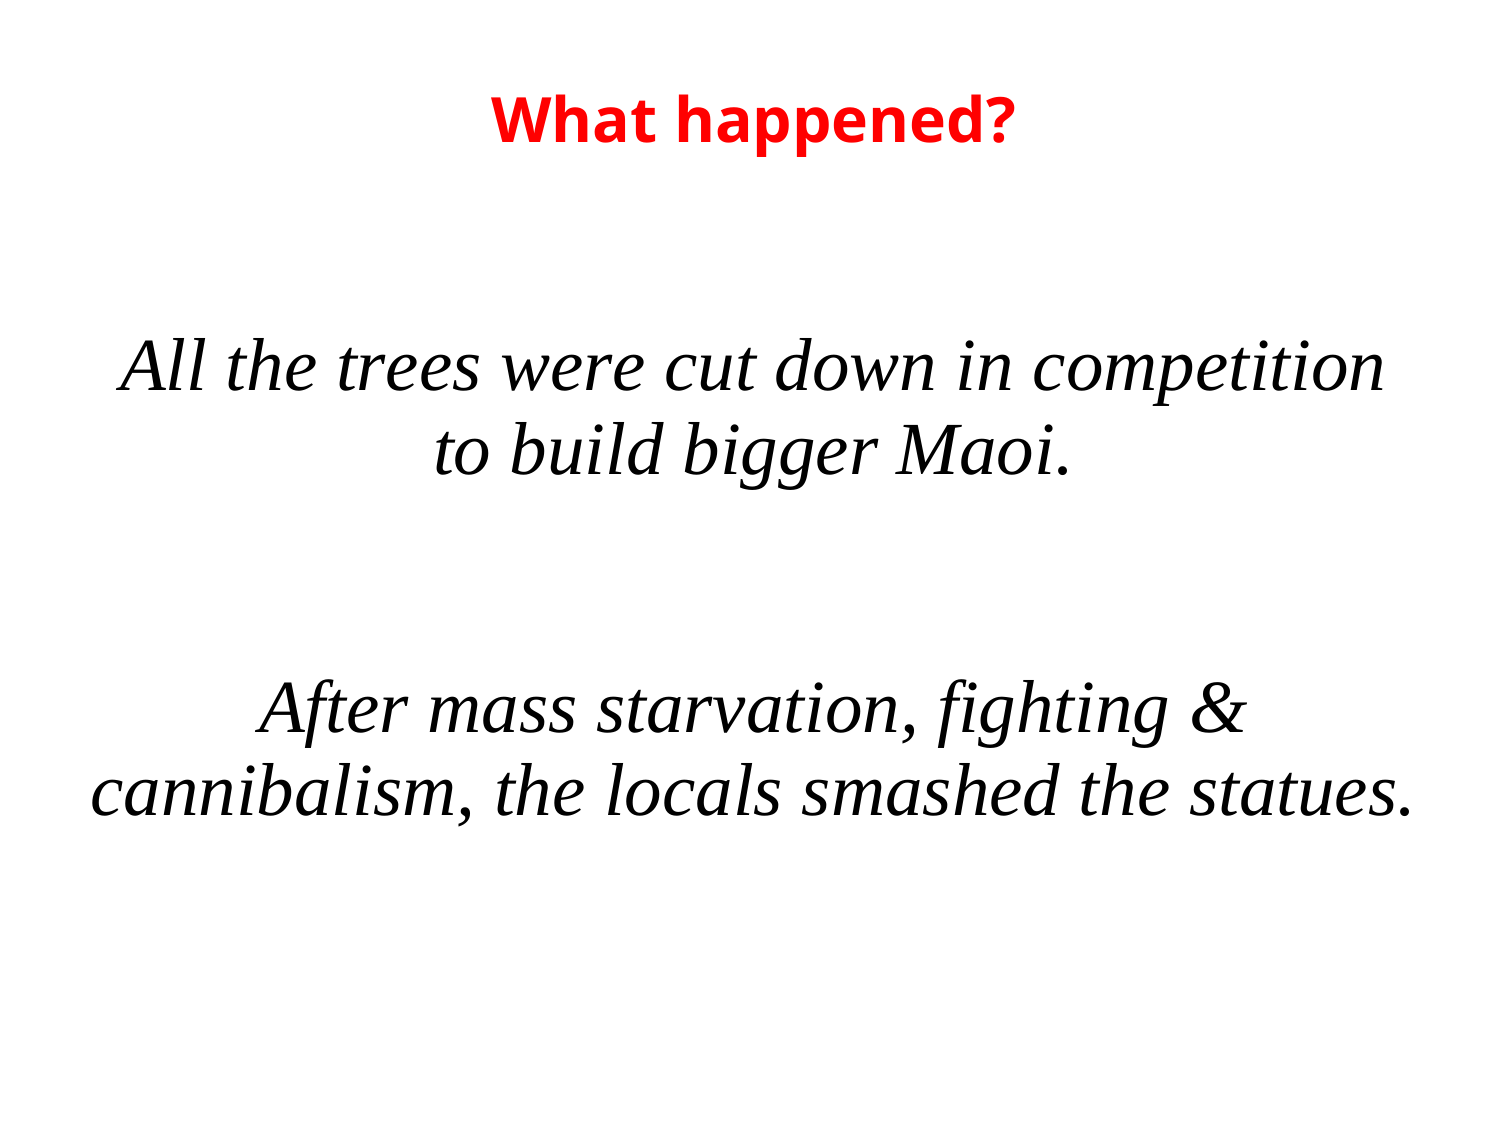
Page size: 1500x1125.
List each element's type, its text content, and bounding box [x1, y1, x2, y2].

text_box All the trees were cut down in competition to build bigger Maoi. [90, 316, 1418, 514]
text_box After mass starvation, fighting & cannibalism, the locals smashed the statues. [57, 657, 1451, 841]
text_box What happened? [385, 71, 1122, 163]
